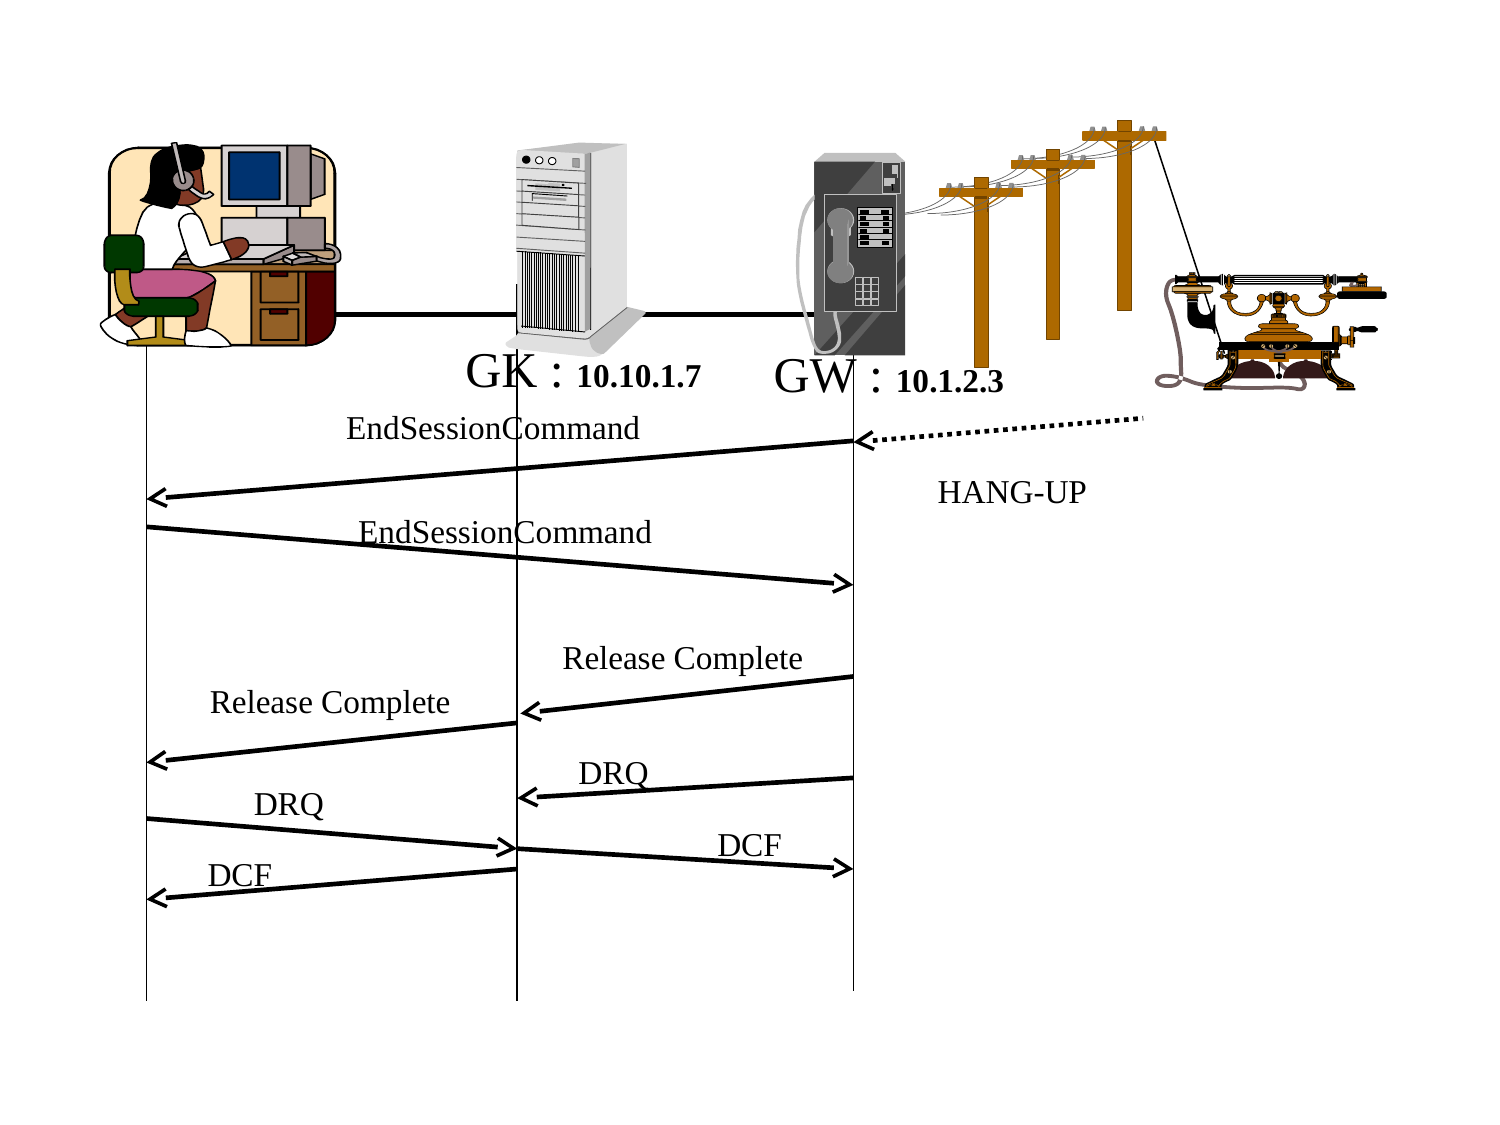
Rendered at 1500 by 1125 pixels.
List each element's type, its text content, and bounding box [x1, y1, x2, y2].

text_box GW : 10.1.2.3 [854, 340, 1020, 412]
text_box DCF [702, 818, 798, 872]
text_box Release Complete [547, 632, 819, 686]
text_box DRQ [239, 777, 340, 831]
text_box EndSessionCommand [331, 402, 656, 455]
text_box Release Complete [195, 676, 466, 730]
text_box GK : 10.10.1.7 [518, 335, 717, 407]
text_box EndSessionCommand [343, 506, 668, 560]
text_box DCF [192, 848, 288, 902]
text_box DRQ [563, 747, 664, 800]
text_box HANG-UP [922, 465, 1103, 519]
picture [99, 142, 344, 349]
picture [505, 142, 646, 358]
picture [795, 120, 1387, 393]
text_box GW : 10.1.2.3 [758, 340, 853, 412]
text_box GK : 10.10.1.7 [450, 335, 516, 402]
